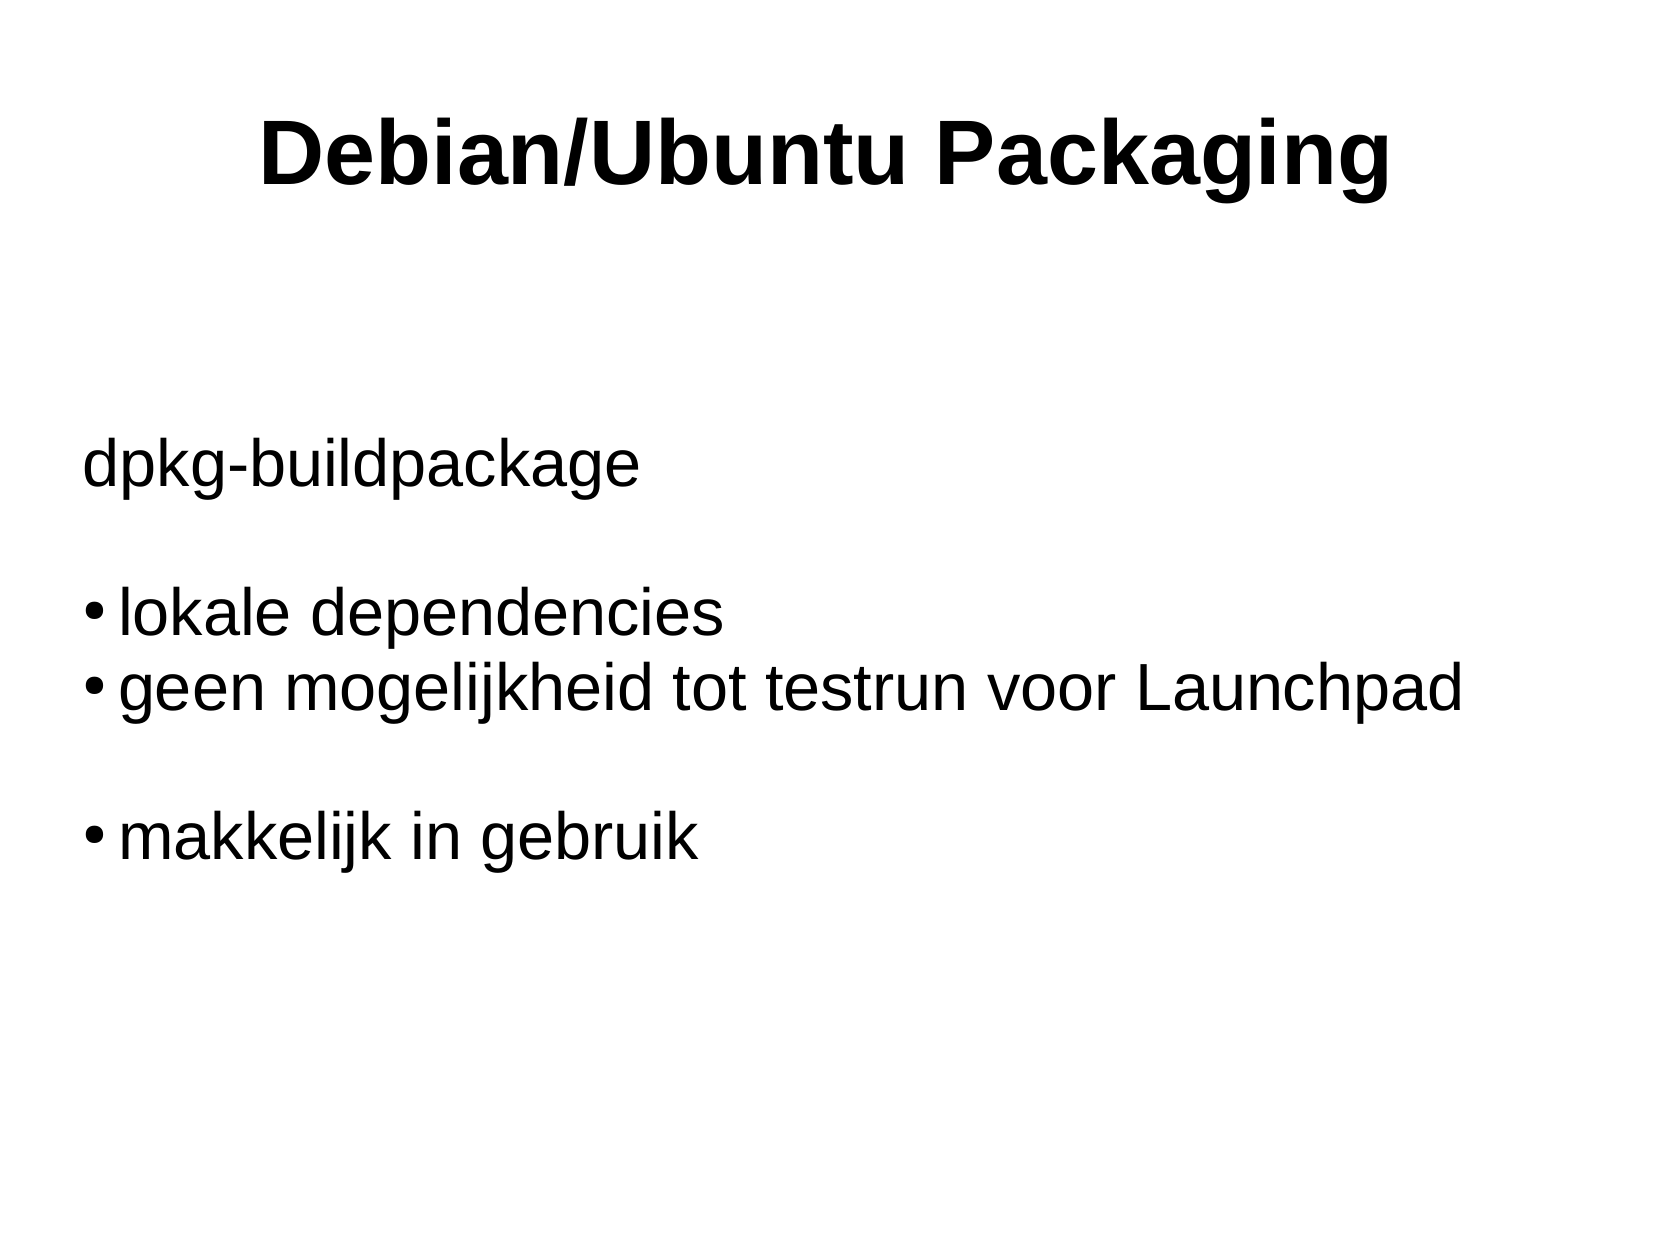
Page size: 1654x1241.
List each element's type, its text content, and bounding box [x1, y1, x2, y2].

subtitle dpkg-buildpackage lokale dependencies geen mogelijkheid tot testrun voor Launchpad makkelijk in gebruik [82, 290, 1571, 1010]
title Debian/Ubuntu Packaging [82, 49, 1571, 257]
